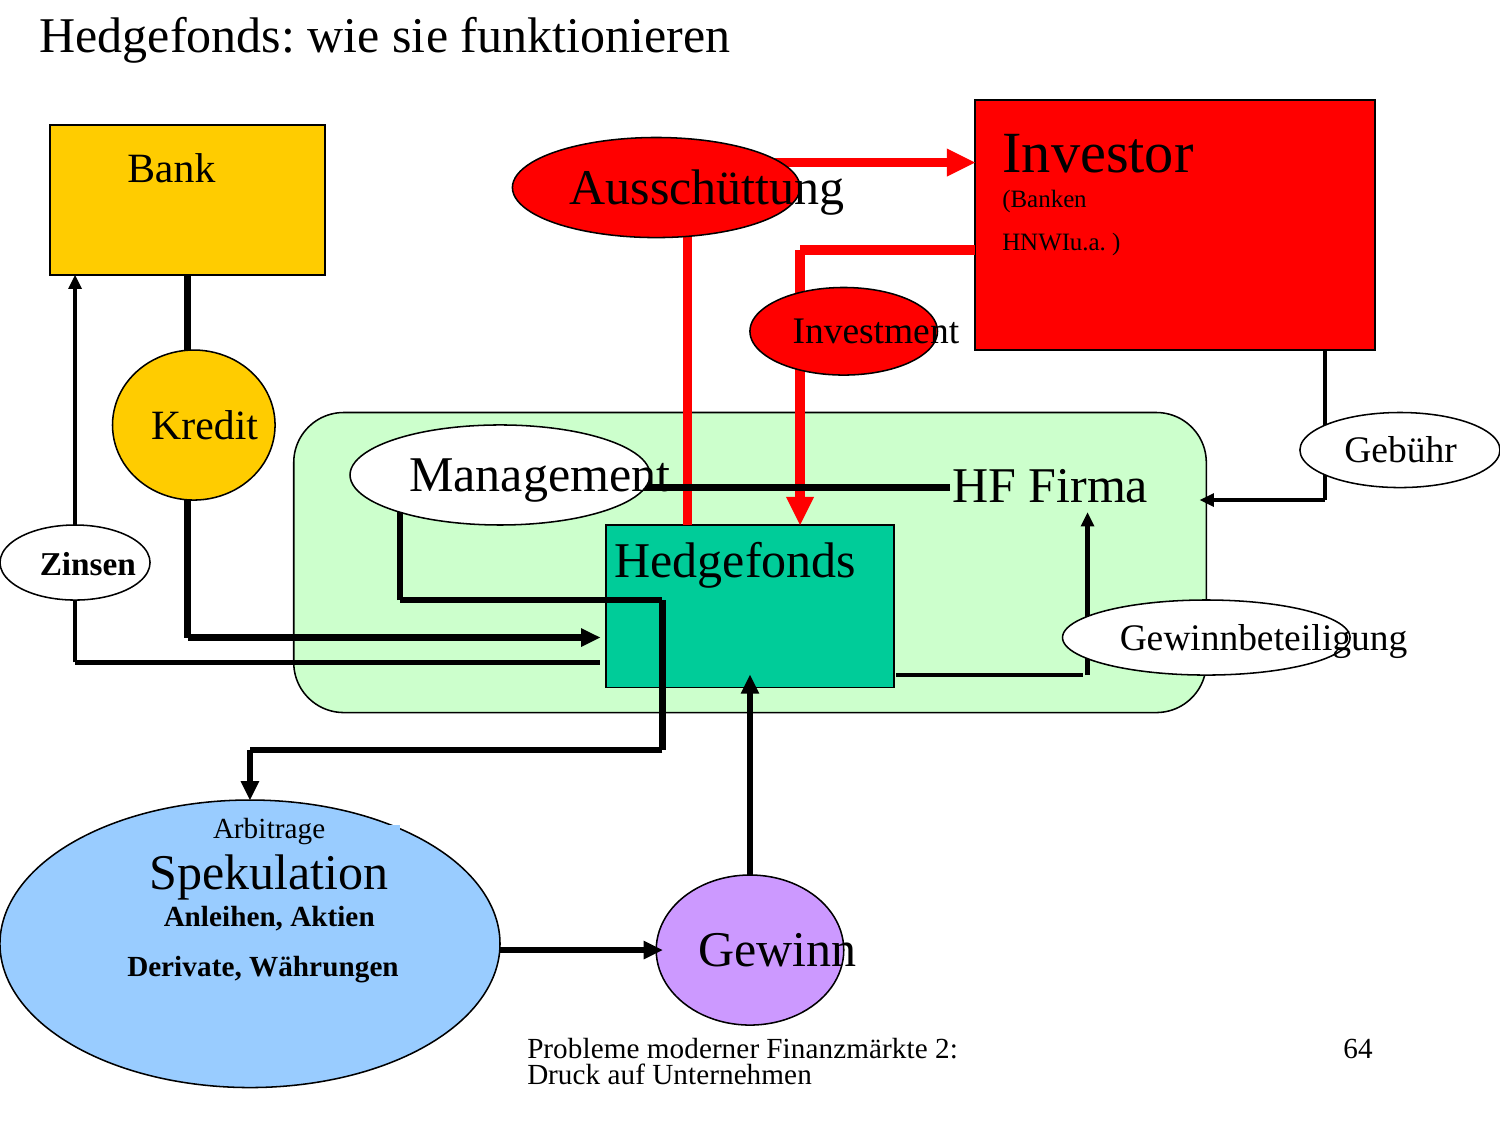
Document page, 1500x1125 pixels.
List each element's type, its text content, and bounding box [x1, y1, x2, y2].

text_box [805, 412, 1207, 615]
text_box Hedgefonds [600, 524, 903, 596]
text_box Hedgefonds: wie sie funktionieren [24, 0, 751, 71]
text_box Investment [749, 287, 937, 376]
text_box Gebühr [1299, 412, 1500, 488]
text_box Bank [112, 137, 313, 200]
text_box Investor (Banken HNWIu.a. ) [987, 112, 1251, 264]
text_box [26, 591, 124, 601]
text_box Management [350, 424, 649, 526]
text_box [293, 412, 683, 713]
text_box [0, 800, 501, 1088]
text_box Gewinnbeteiligung [1062, 600, 1348, 676]
text_box Zinsen [24, 537, 176, 591]
text_box HF Firma [937, 449, 1188, 521]
text_box Arbitrage Spekulation Anleihen, Aktien Derivate, Währungen [112, 825, 400, 976]
text_box [753, 491, 1205, 713]
text_box [692, 491, 799, 524]
text_box Ausschüttung [512, 137, 799, 238]
text_box Kredit [112, 350, 276, 501]
text_box Gewinn [656, 875, 844, 1026]
text_box [403, 491, 683, 597]
text_box [0, 525, 130, 591]
text_box [974, 99, 1375, 351]
text_box [692, 412, 795, 484]
text_box [50, 125, 325, 276]
text_box [666, 688, 747, 713]
